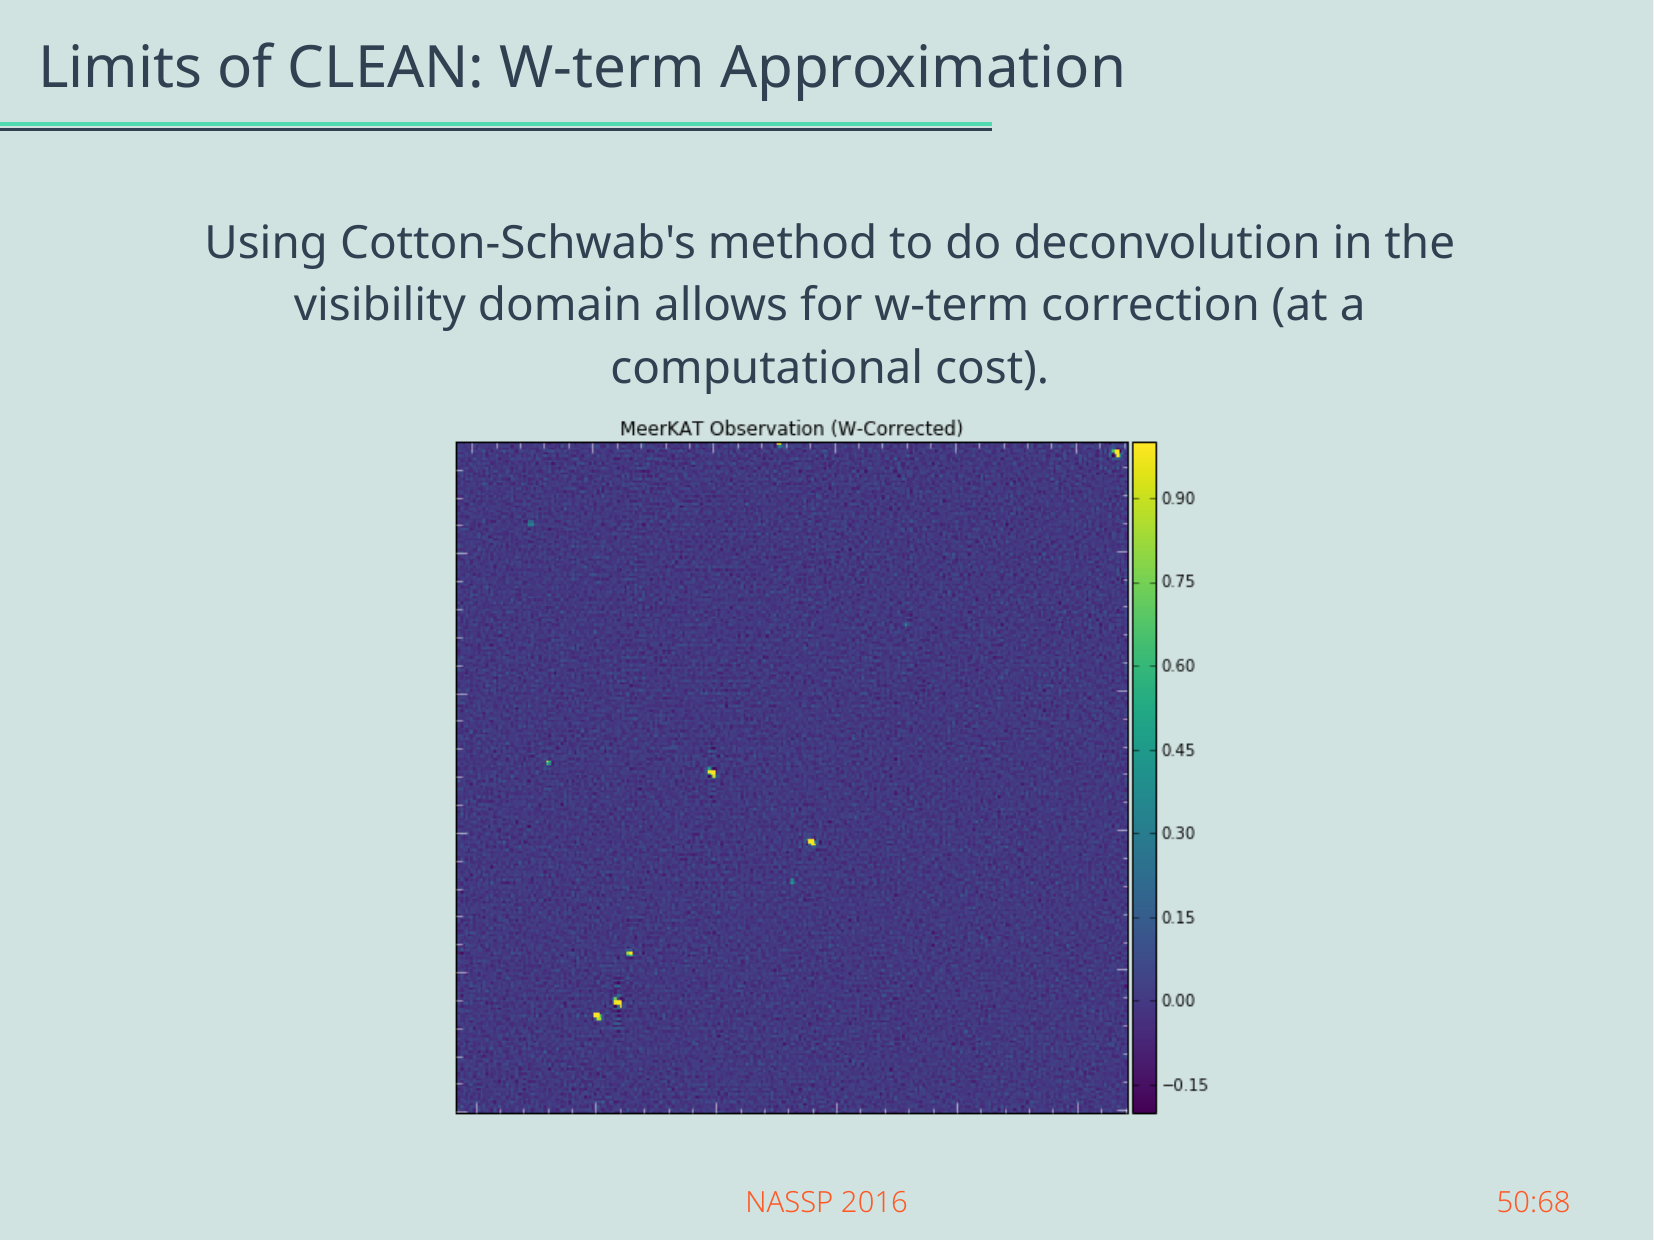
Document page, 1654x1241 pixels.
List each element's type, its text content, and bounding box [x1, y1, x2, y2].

picture [445, 409, 1220, 1124]
text_box Limits of CLEAN: W-term Approximation [23, 17, 1441, 103]
text_box Using Cotton-Schwab's method to do deconvolution in the visibility domain allows for w-term correction (at a computational cost). [124, 201, 1536, 327]
